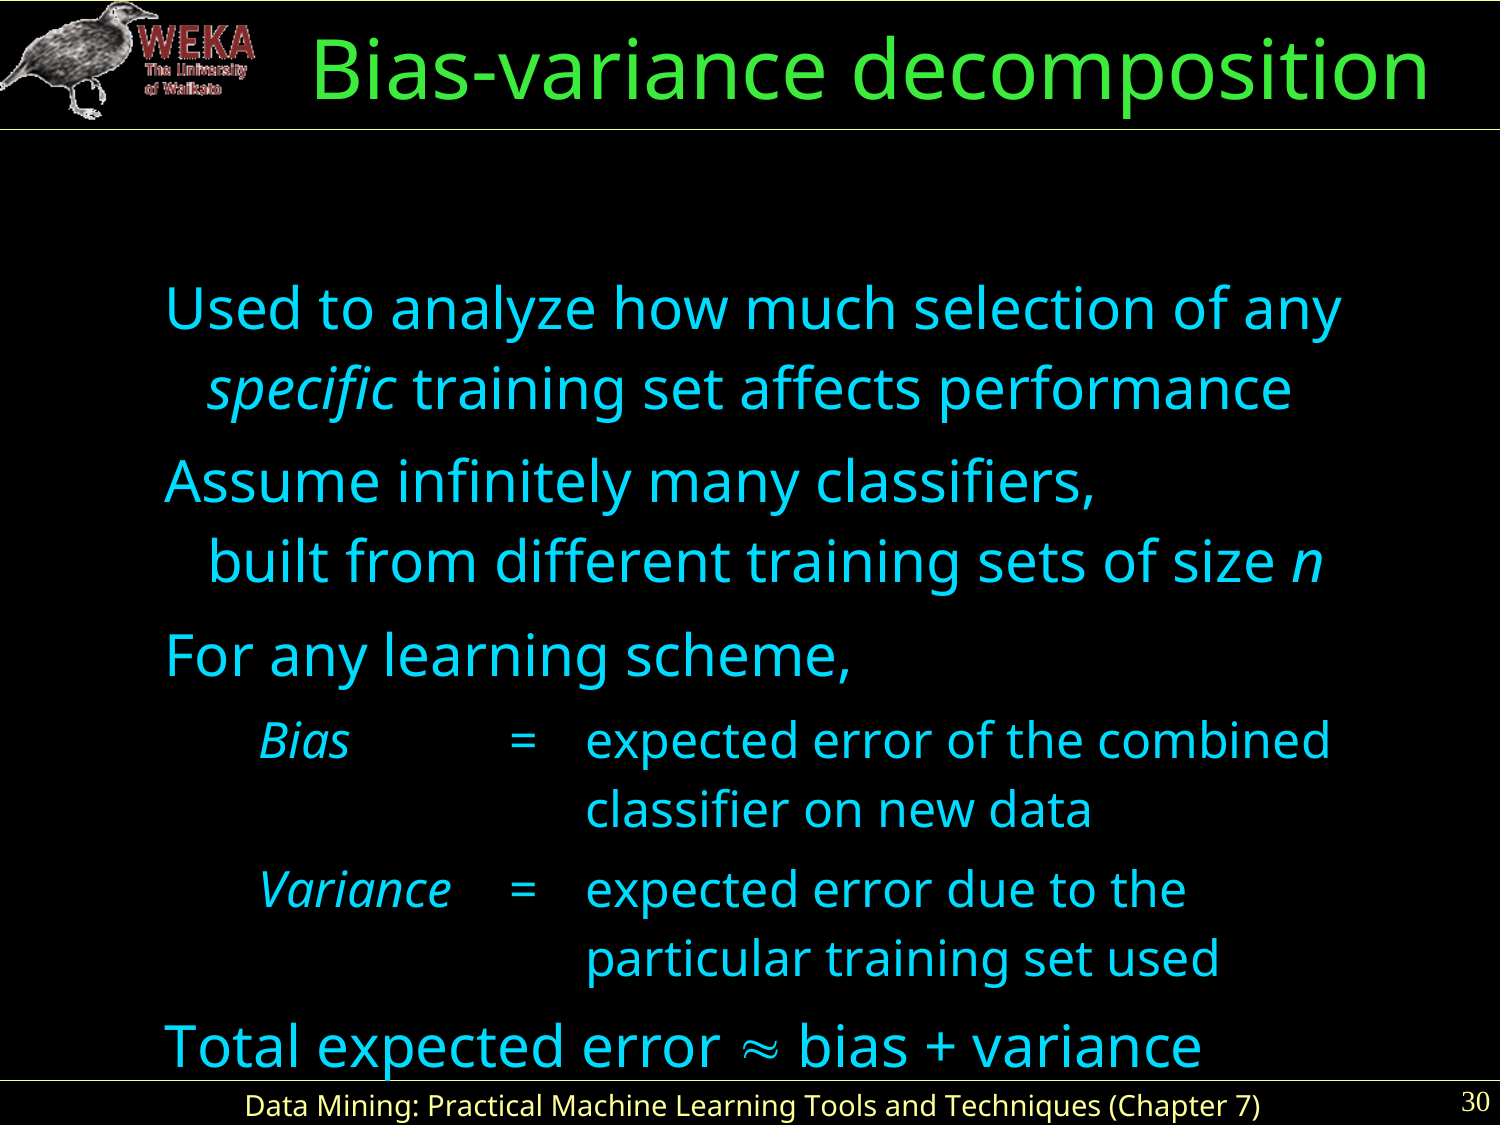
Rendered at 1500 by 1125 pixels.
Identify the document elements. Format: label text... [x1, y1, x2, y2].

text_box Used to analyze how much selection of any specific training set affects performance Assume infinitely many classifiers, built from different training sets of size n For any learning scheme, Bias = expected error of the combined classifier on new data Variance = expected error due to the particular training set used Total expected error  bias + variance [149, 260, 1388, 978]
title Bias-variance decomposition [295, 0, 1500, 148]
picture [0, 1, 266, 129]
